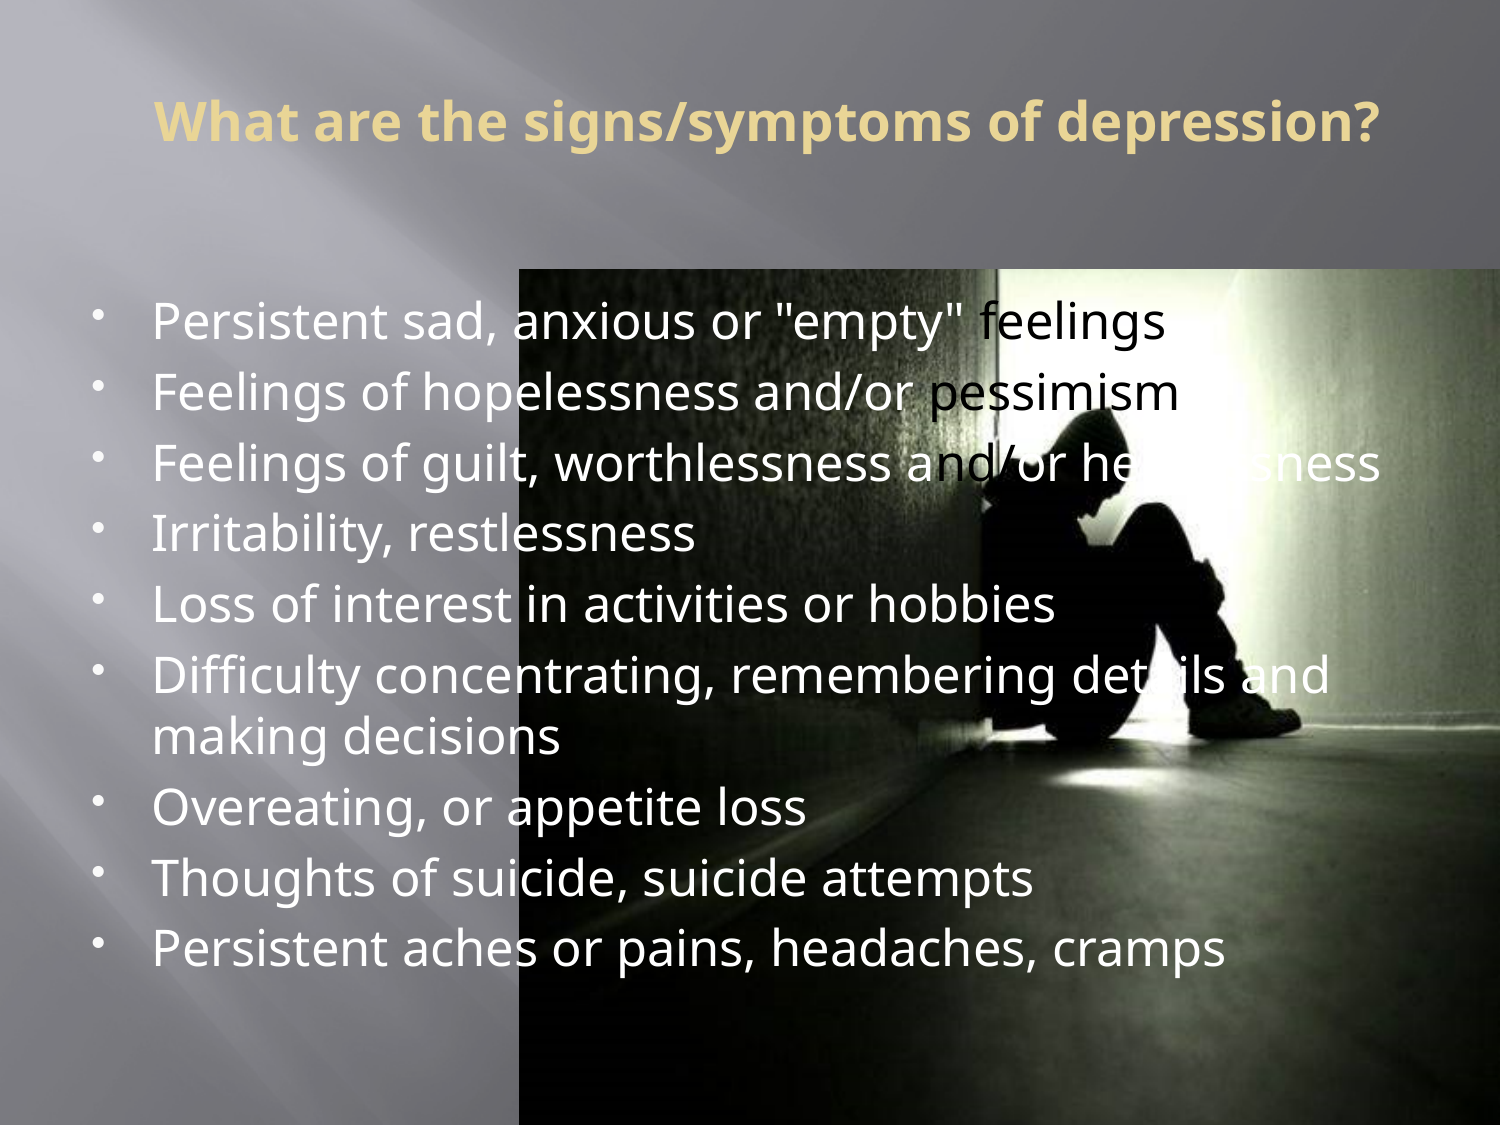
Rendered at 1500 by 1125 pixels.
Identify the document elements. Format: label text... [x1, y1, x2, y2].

list Persistent sad, anxious or "empty" feelings Feelings of hopelessness and/or pessimism Feelings of guilt, worthlessness and/or helplessness Irritability, restlessness Loss of interest in activities or hobbies Difficulty concentrating, remembering details and making decisions Overeating, or appetite loss Thoughts of suicide, suicide attempts Persistent aches or pains, headaches, cramps [58, 281, 1409, 1054]
title What are the signs/symptoms of depression? [93, 58, 1444, 247]
picture [0, 0, 1500, 1125]
